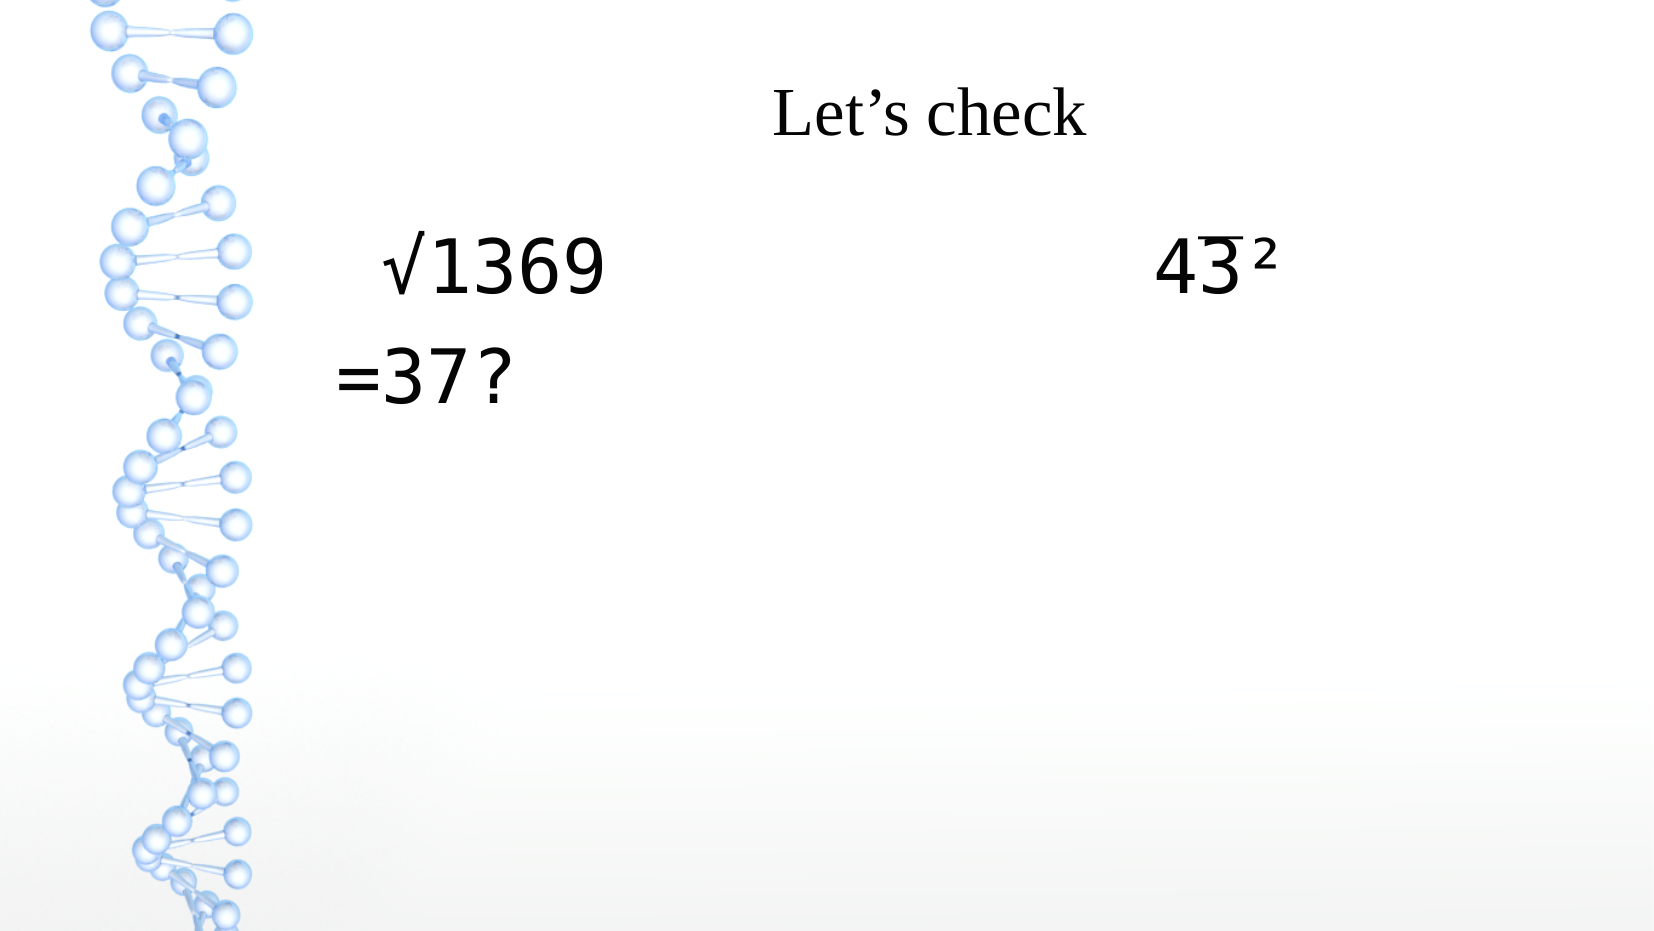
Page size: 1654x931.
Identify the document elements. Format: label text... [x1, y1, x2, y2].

title Let’s check [265, 35, 1595, 189]
picture [0, 0, 1654, 931]
list √1369 =37? [265, 224, 915, 764]
list 4̅3² [946, 224, 1595, 764]
